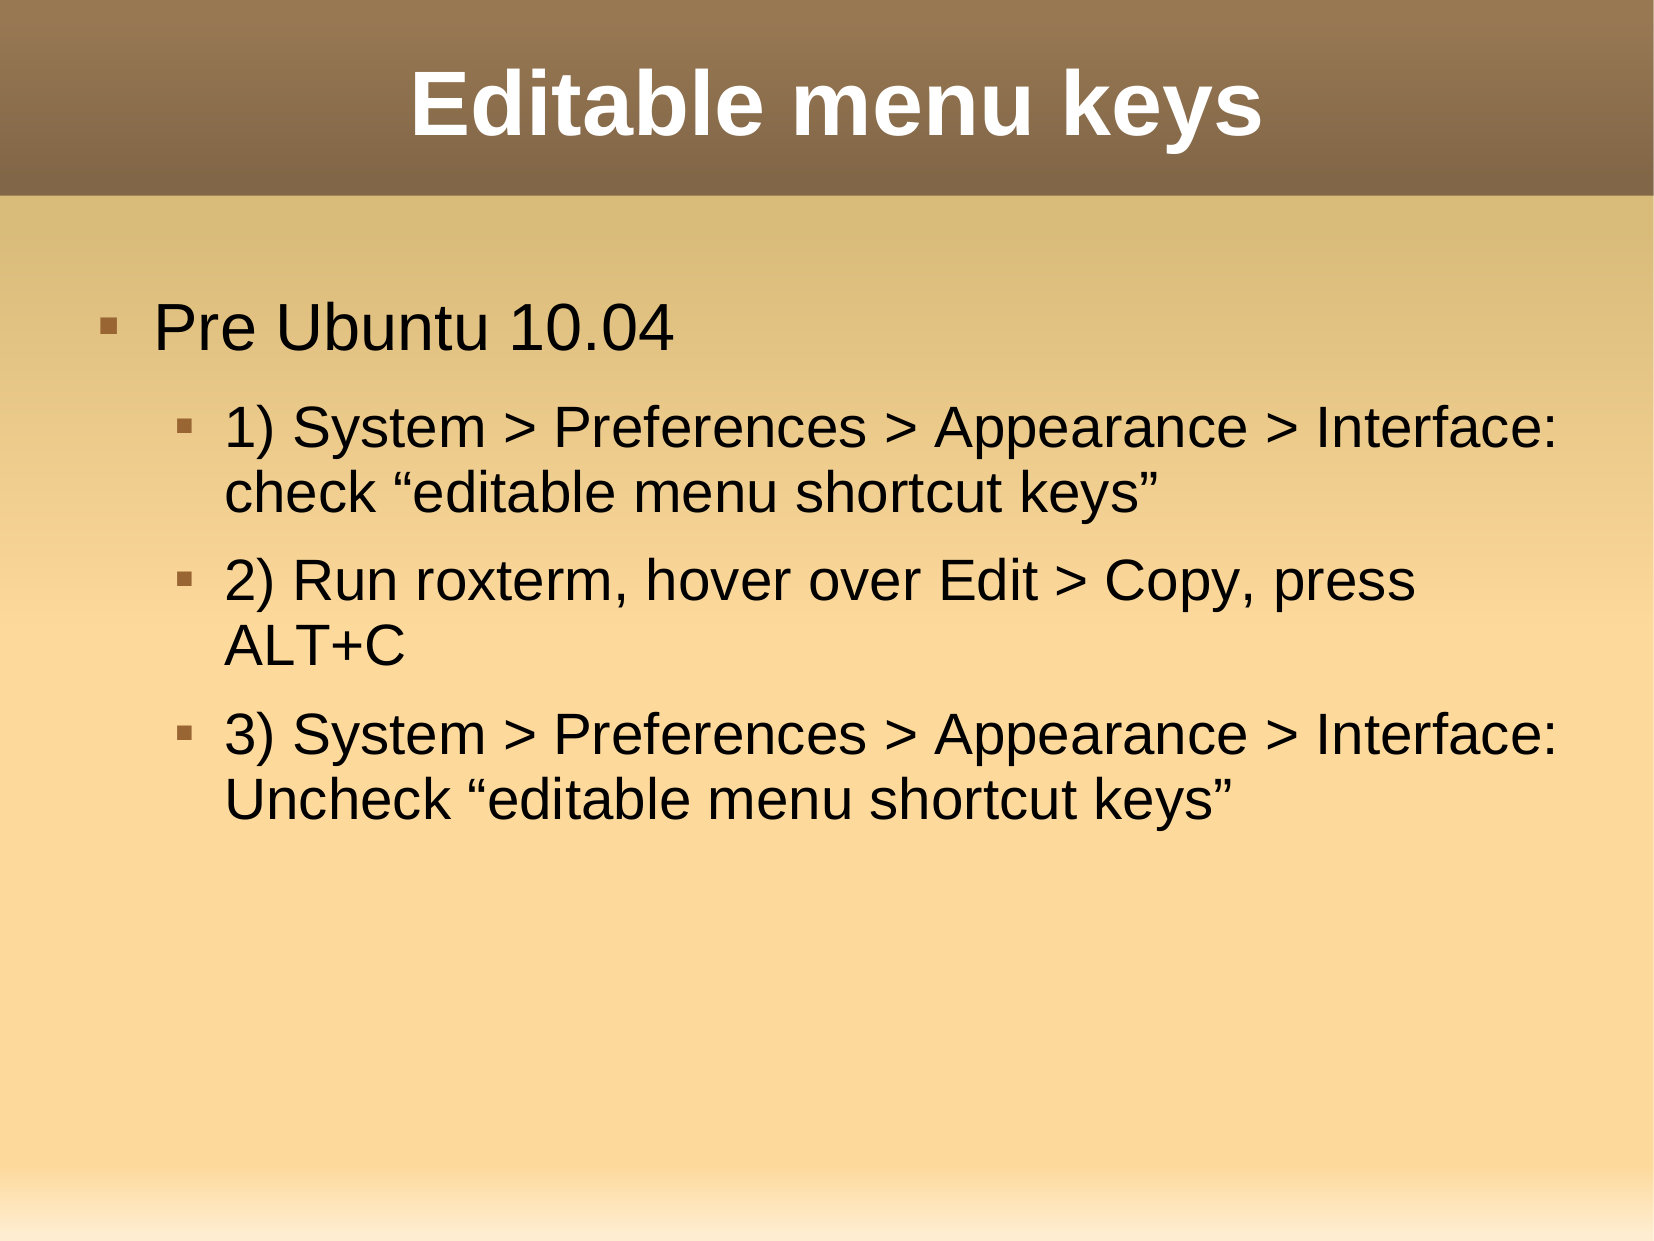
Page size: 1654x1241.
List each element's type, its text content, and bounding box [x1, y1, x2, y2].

title Editable menu keys [76, 7, 1565, 200]
picture [0, 0, 1654, 1241]
list Pre Ubuntu 10.04 1) System > Preferences > Appearance > Interface: check “editable menu shortcut keys” 2) Run roxterm, hover over Edit > Copy, press ALT+C 3) System > Preferences > Appearance > Interface: Uncheck “editable menu shortcut keys” [82, 290, 1571, 1094]
